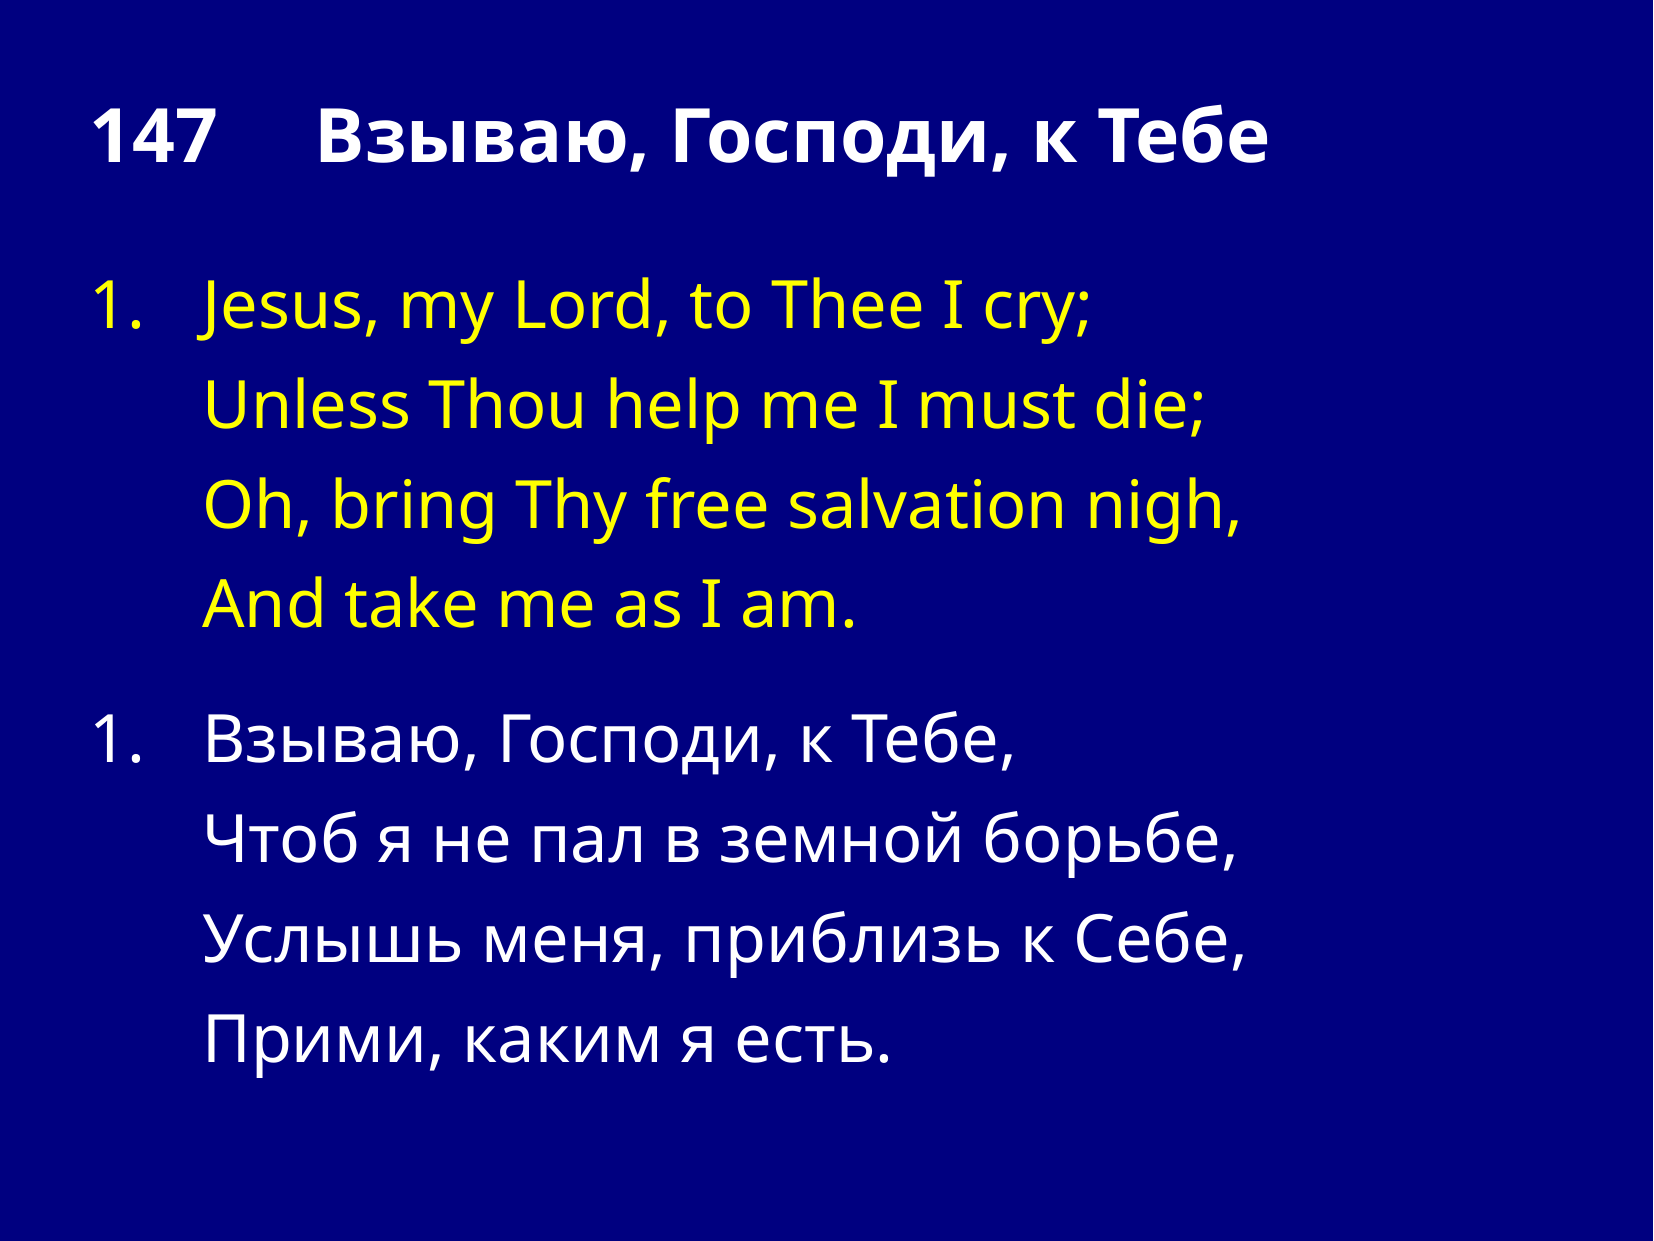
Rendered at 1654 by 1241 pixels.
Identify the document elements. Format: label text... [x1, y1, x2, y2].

text_box 1. Jesus, my Lord, to Thee I cry; Unless Thou help me I must die; Oh, bring Thy free salvation nigh, And take me as I am. [75, 188, 1576, 638]
text_box 1. Взываю, Господи, к Тебе, Чтоб я не пал в земной борьбе, Услышь меня, приблизь к Себе, Прими, каким я есть. [75, 675, 1576, 1163]
text_box 147 Взываю, Господи, к Тебе [75, 75, 1576, 188]
